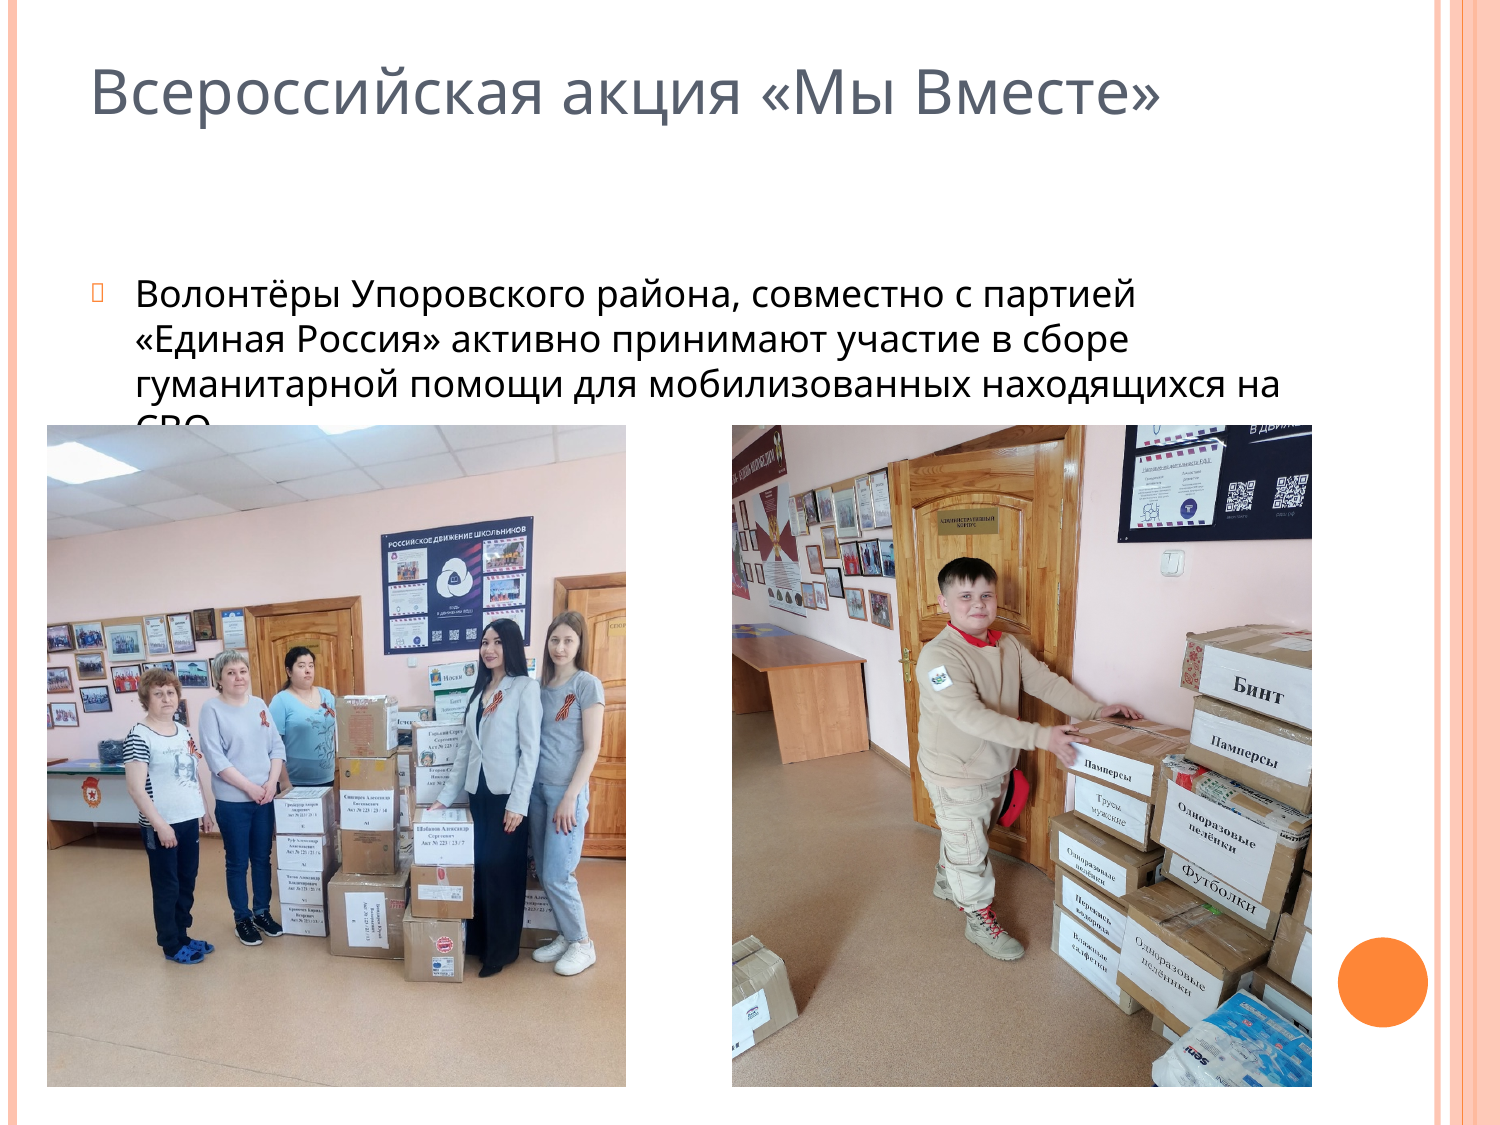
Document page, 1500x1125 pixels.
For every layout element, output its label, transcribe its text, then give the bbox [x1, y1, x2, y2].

picture [47, 425, 626, 1087]
picture [732, 425, 1312, 1087]
list Волонтёры Упоровского района, совместно с партией «Единая Россия» активно принимают участие в сборе гуманитарной помощи для мобилизованных находящихся на СВО. [75, 262, 1300, 1062]
title Всероссийская акция «Мы Вместе» [75, 45, 1300, 233]
